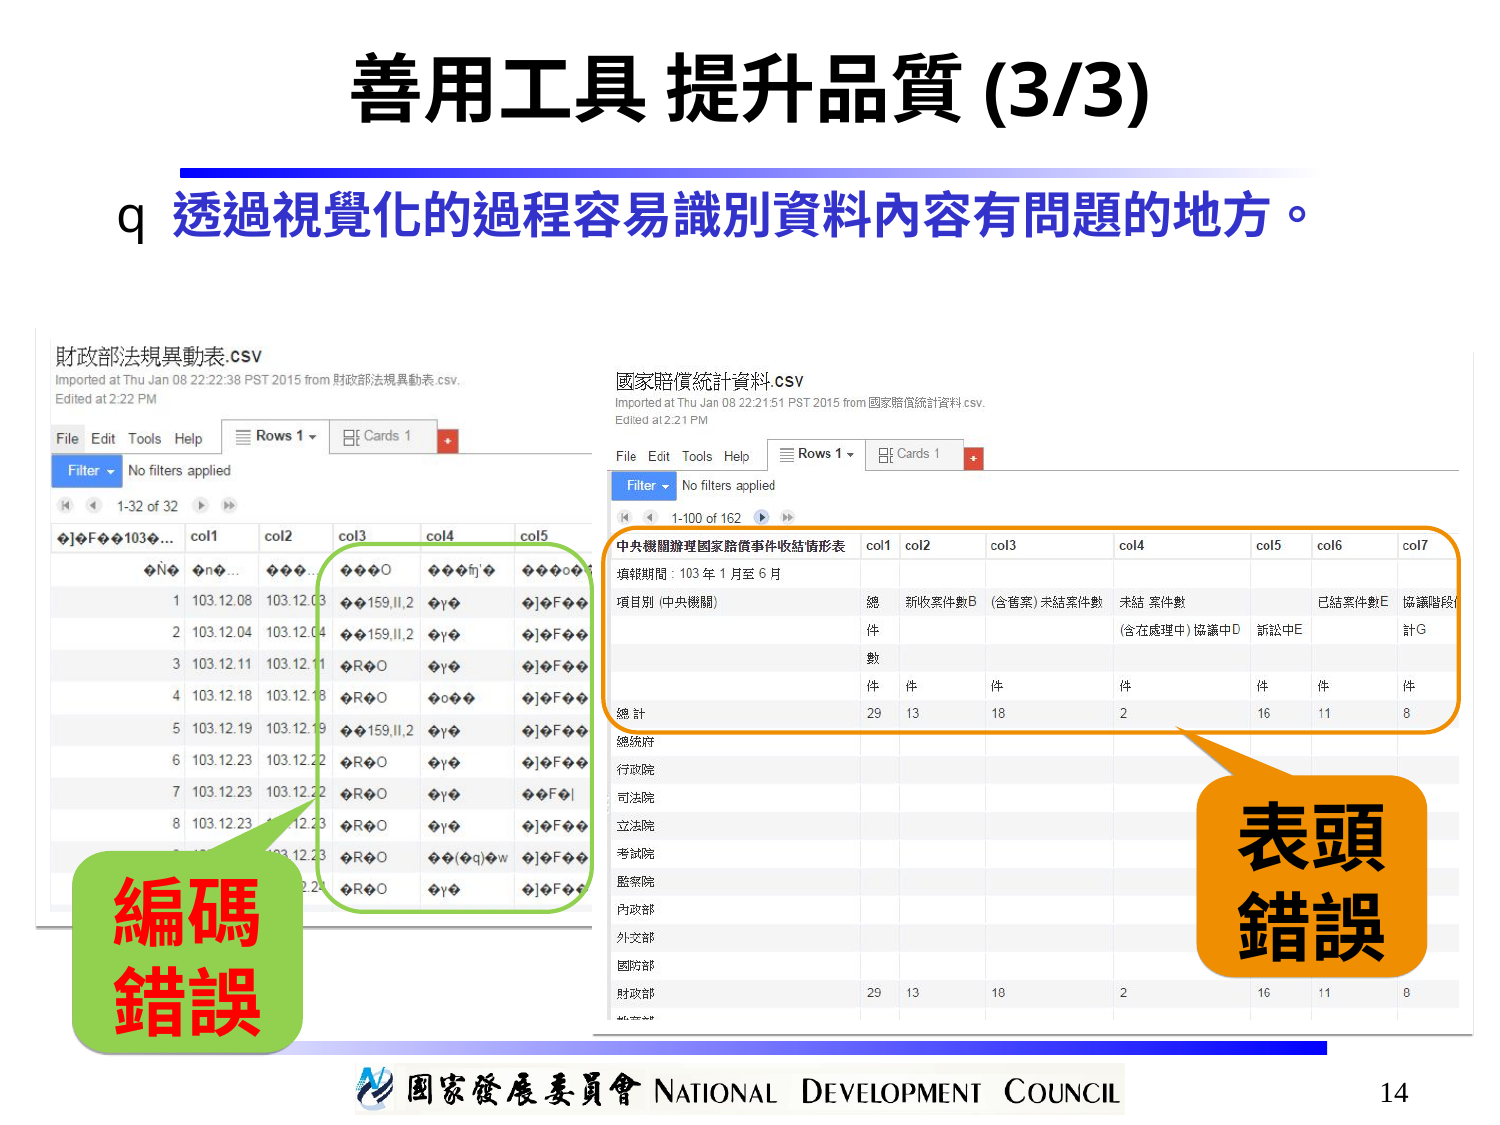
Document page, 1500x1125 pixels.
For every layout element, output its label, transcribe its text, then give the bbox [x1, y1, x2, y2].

text_box 編碼錯誤 [72, 798, 315, 1053]
picture [320, 547, 589, 909]
picture [606, 363, 1459, 547]
title 善用工具 提升品質(3/3) [0, 13, 1500, 159]
picture [50, 339, 1077, 912]
picture [606, 530, 1456, 730]
text_box 14 [1364, 1070, 1490, 1106]
picture [606, 713, 1459, 1020]
text_box 透過視覺化的過程容易識別資料內容有問題的地方。 [101, 176, 1441, 349]
picture [563, 883, 592, 912]
picture [266, 801, 346, 912]
text_box 表頭錯誤 [1185, 735, 1428, 978]
